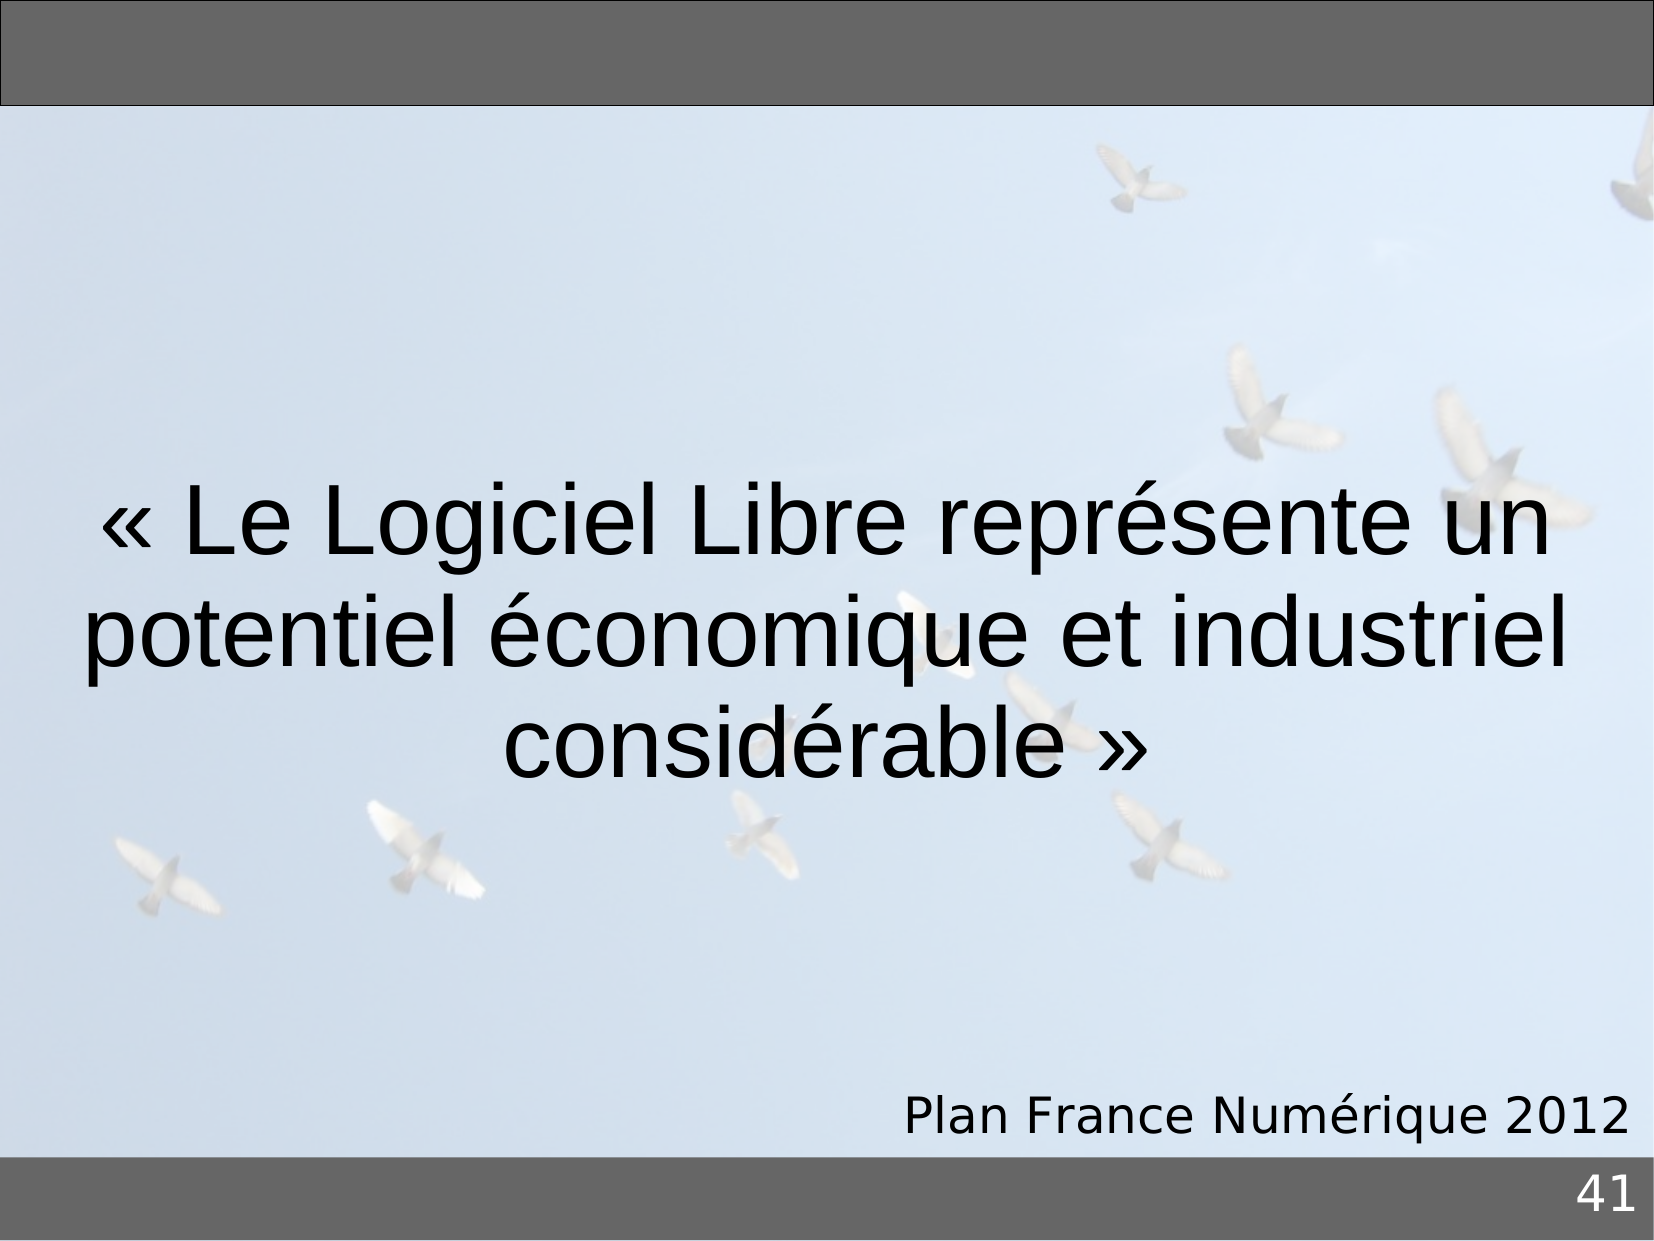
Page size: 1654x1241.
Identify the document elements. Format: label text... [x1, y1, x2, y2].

text_box Plan France Numérique 2012 [888, 1080, 1654, 1154]
subtitle « Le Logiciel Libre représente un potentiel économique et industriel considérable » [82, 105, 1571, 1158]
